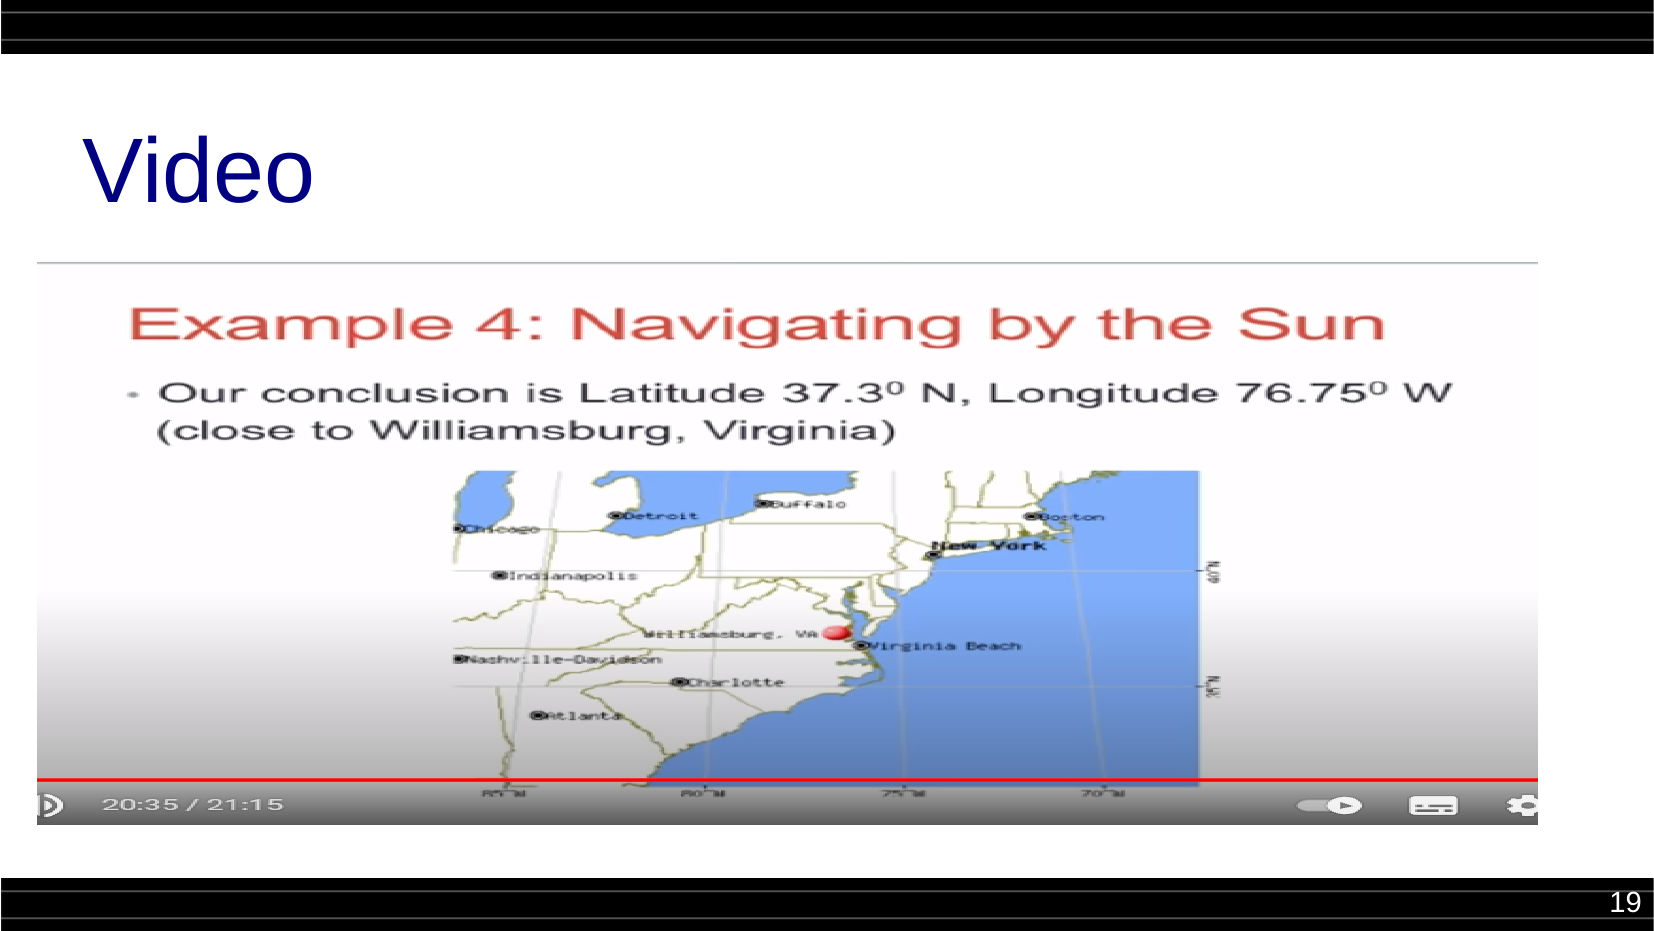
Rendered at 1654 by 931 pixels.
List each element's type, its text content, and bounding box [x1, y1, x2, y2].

picture [1, 878, 1654, 931]
title Video [82, 92, 1571, 249]
picture [37, 262, 1538, 826]
picture [1, 0, 1654, 54]
